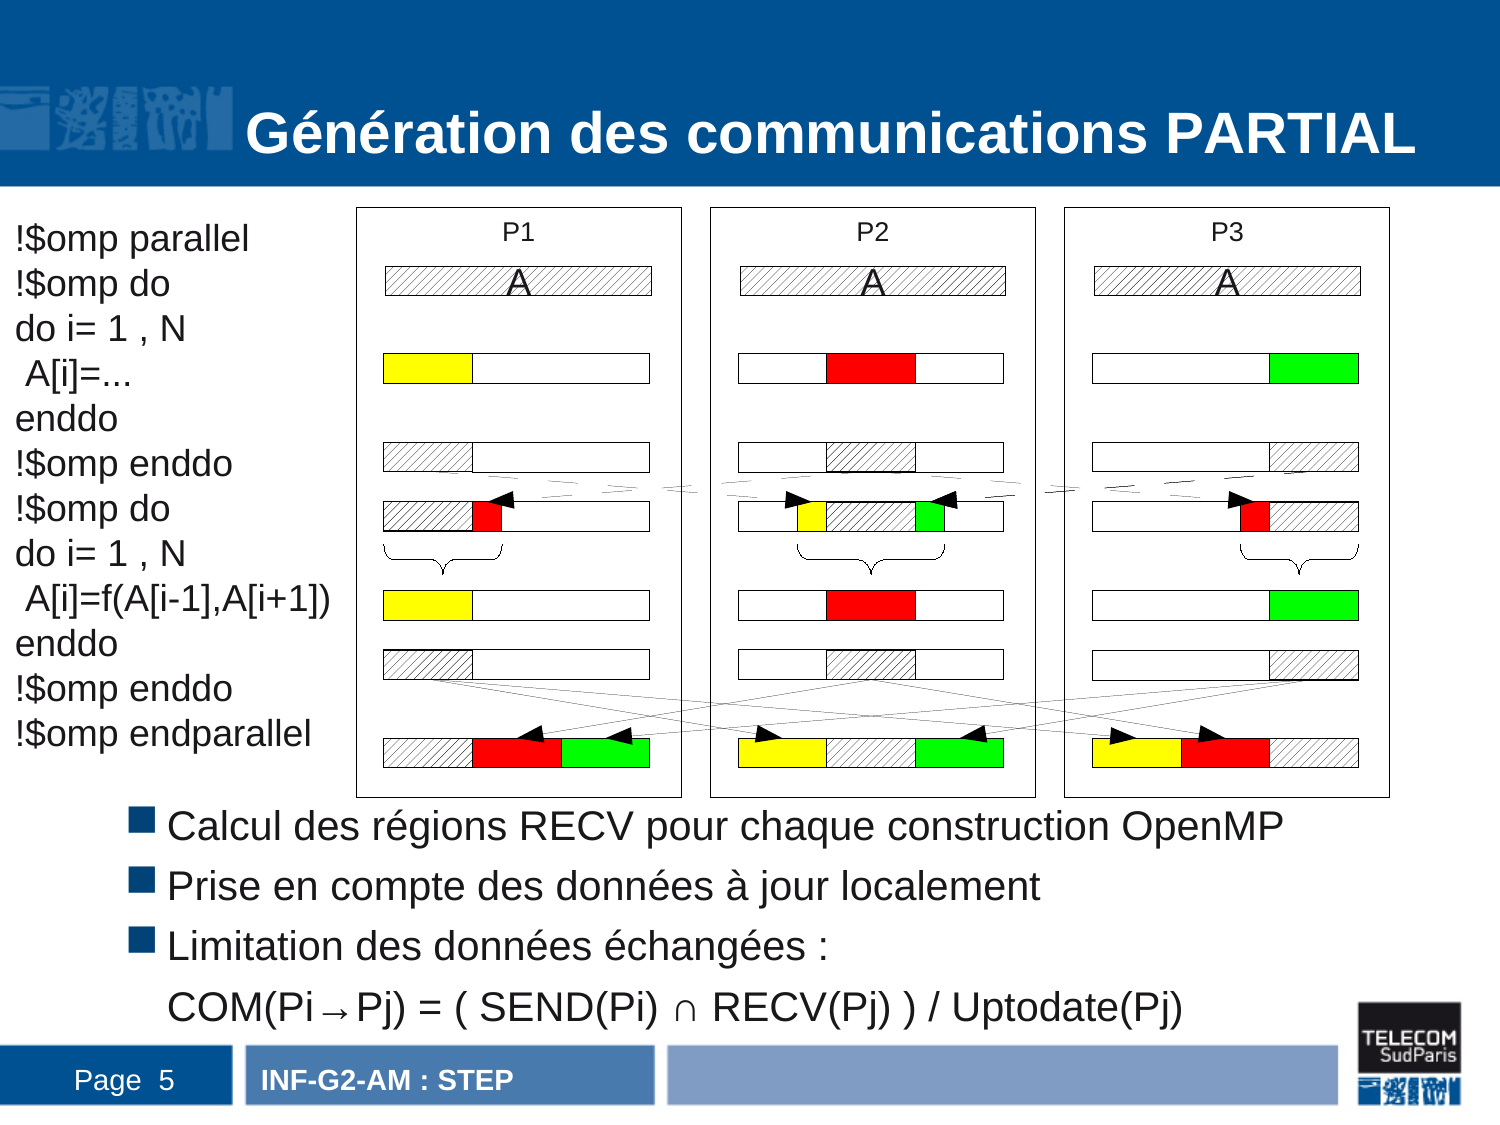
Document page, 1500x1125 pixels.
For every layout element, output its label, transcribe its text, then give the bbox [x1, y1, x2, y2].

text_box [826, 590, 915, 621]
text_box A [385, 266, 652, 296]
text_box [1092, 738, 1359, 768]
text_box [826, 443, 916, 472]
text_box [383, 650, 473, 680]
list Calcul des régions RECV pour chaque construction OpenMP Prise en compte des données à jour localement Limitation des données échangées : COM(Pi→Pj) = ( SEND(Pi) ∩ RECV(Pj) ) / Uptodate(Pj) [129, 799, 1500, 1034]
text_box [383, 353, 472, 384]
picture [0, 0, 1500, 799]
text_box [1269, 443, 1358, 471]
text_box [826, 353, 915, 384]
text_box [1270, 590, 1359, 621]
text_box [383, 501, 502, 531]
text_box [383, 590, 472, 621]
text_box A [740, 266, 1006, 296]
text_box [383, 442, 472, 472]
text_box [738, 738, 1004, 768]
text_box !$omp parallel !$omp do do i= 1 , N A[i]=... enddo !$omp enddo !$omp do do i= 1 , N A[i]=f(A[i-1],A[i+1]) enddo !$omp enddo !$omp endparallel [0, 206, 347, 827]
text_box [383, 738, 650, 768]
text_box A [1094, 266, 1361, 296]
text_box P3 [1064, 207, 1390, 255]
text_box [1240, 502, 1359, 532]
text_box [1270, 353, 1359, 384]
picture [0, 827, 1500, 1125]
text_box [826, 650, 916, 680]
text_box P2 [710, 207, 1036, 255]
title Génération des communications PARTIAL [245, 23, 1459, 166]
text_box [1269, 650, 1359, 680]
text_box P1 [356, 207, 682, 255]
text_box [797, 502, 945, 532]
